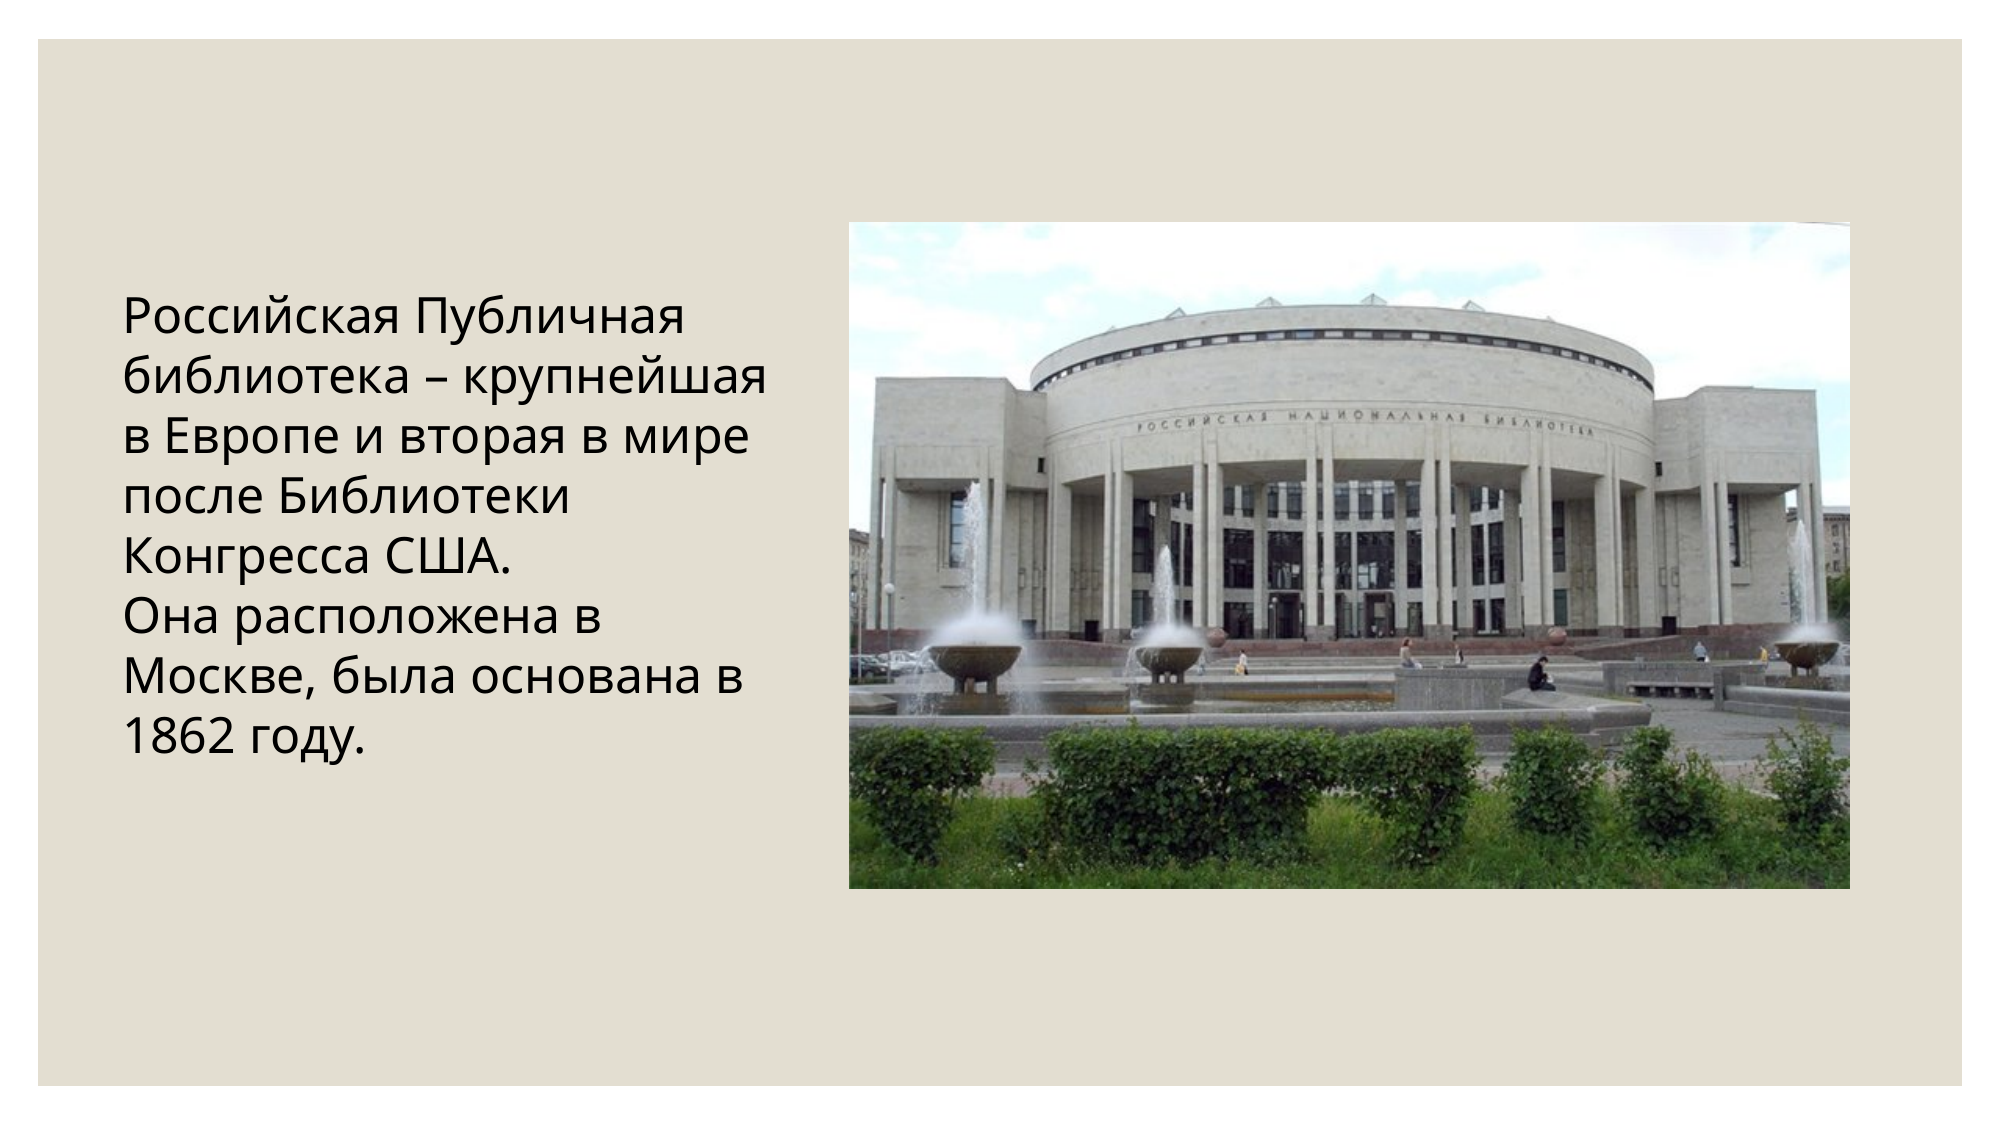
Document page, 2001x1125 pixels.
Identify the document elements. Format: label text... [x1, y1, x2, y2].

list Российская Публичная библиотека – крупнейшая в Европе и вторая в мире после Библиотеки Конгресса США. Она расположена в Москве, была основана в 1862 году. [107, 275, 815, 921]
picture [849, 222, 1850, 889]
